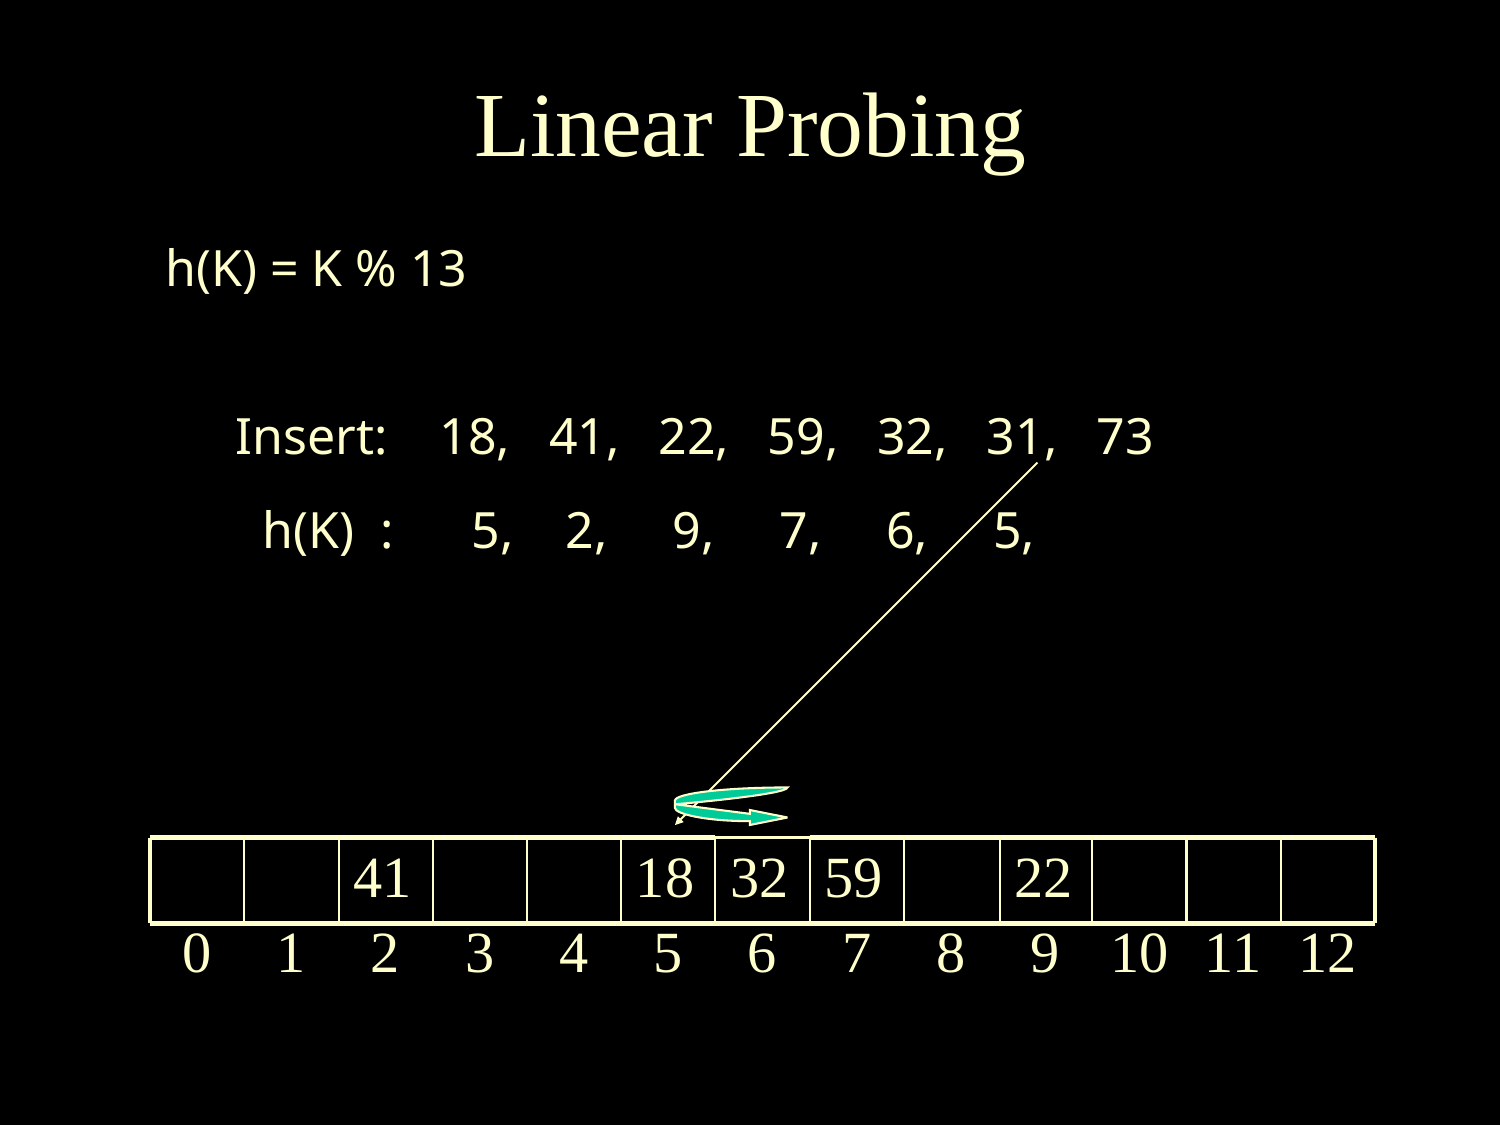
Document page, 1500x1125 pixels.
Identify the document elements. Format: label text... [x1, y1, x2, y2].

text_box 5 [622, 912, 716, 998]
text_box 3 [433, 912, 527, 998]
text_box 6 [716, 912, 810, 998]
text_box Insert: 18, 41, 22, 59, 32, 31, 73 [220, 392, 1169, 477]
text_box 22 [1001, 840, 1091, 912]
text_box [697, 817, 755, 826]
text_box h(K) : 5, 2, 9, 7, 6, 5, [931, 487, 1051, 572]
text_box 41 [340, 840, 432, 912]
text_box 2 [339, 912, 433, 998]
text_box [776, 815, 788, 820]
text_box [720, 794, 765, 800]
text_box 8 [904, 912, 998, 998]
text_box 32 [716, 839, 809, 912]
text_box 0 [150, 912, 245, 998]
text_box h(K) = K % 13 [150, 224, 483, 309]
text_box [674, 796, 719, 815]
text_box 1 [245, 912, 339, 998]
text_box [690, 806, 755, 814]
text_box h(K) : 5, 2, 9, 7, 6, 5, [247, 487, 1010, 572]
text_box 18 [622, 840, 714, 912]
text_box [690, 787, 788, 794]
text_box 12 [1281, 912, 1375, 998]
text_box 59 [811, 840, 903, 912]
text_box 4 [527, 912, 622, 998]
title Linear Probing [22, 62, 1480, 188]
text_box 10 [1093, 912, 1187, 998]
text_box 11 [1187, 912, 1281, 998]
text_box 7 [810, 912, 904, 998]
text_box 9 [998, 912, 1093, 998]
